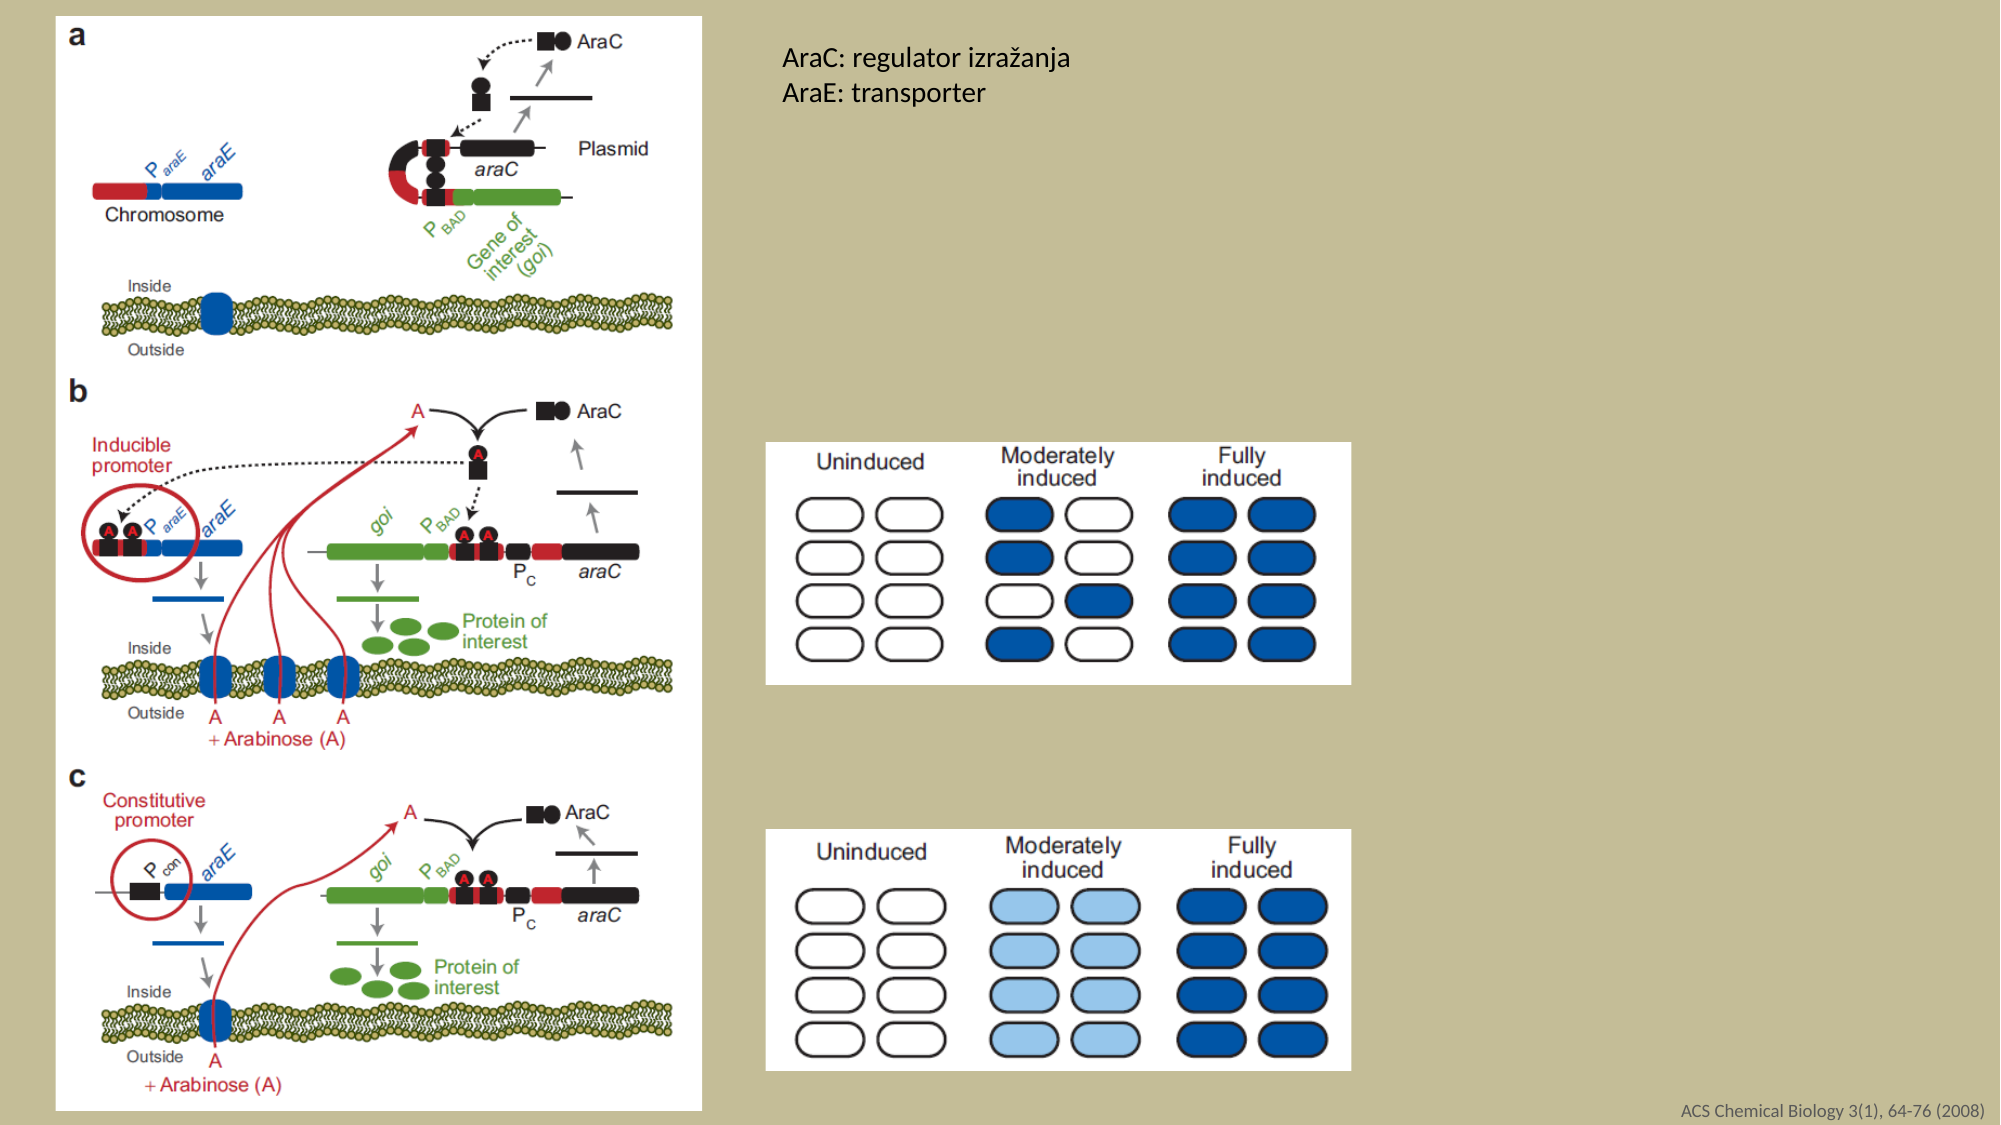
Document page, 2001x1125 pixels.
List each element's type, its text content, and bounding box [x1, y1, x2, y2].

picture [55, 16, 703, 1111]
picture [765, 442, 1352, 685]
text_box ACS Chemical Biology 3(1), 64-76 (2008) [1662, 1091, 2000, 1125]
text_box AraC: regulator izražanja AraE: transporter [767, 31, 1087, 116]
picture [765, 829, 1352, 1071]
